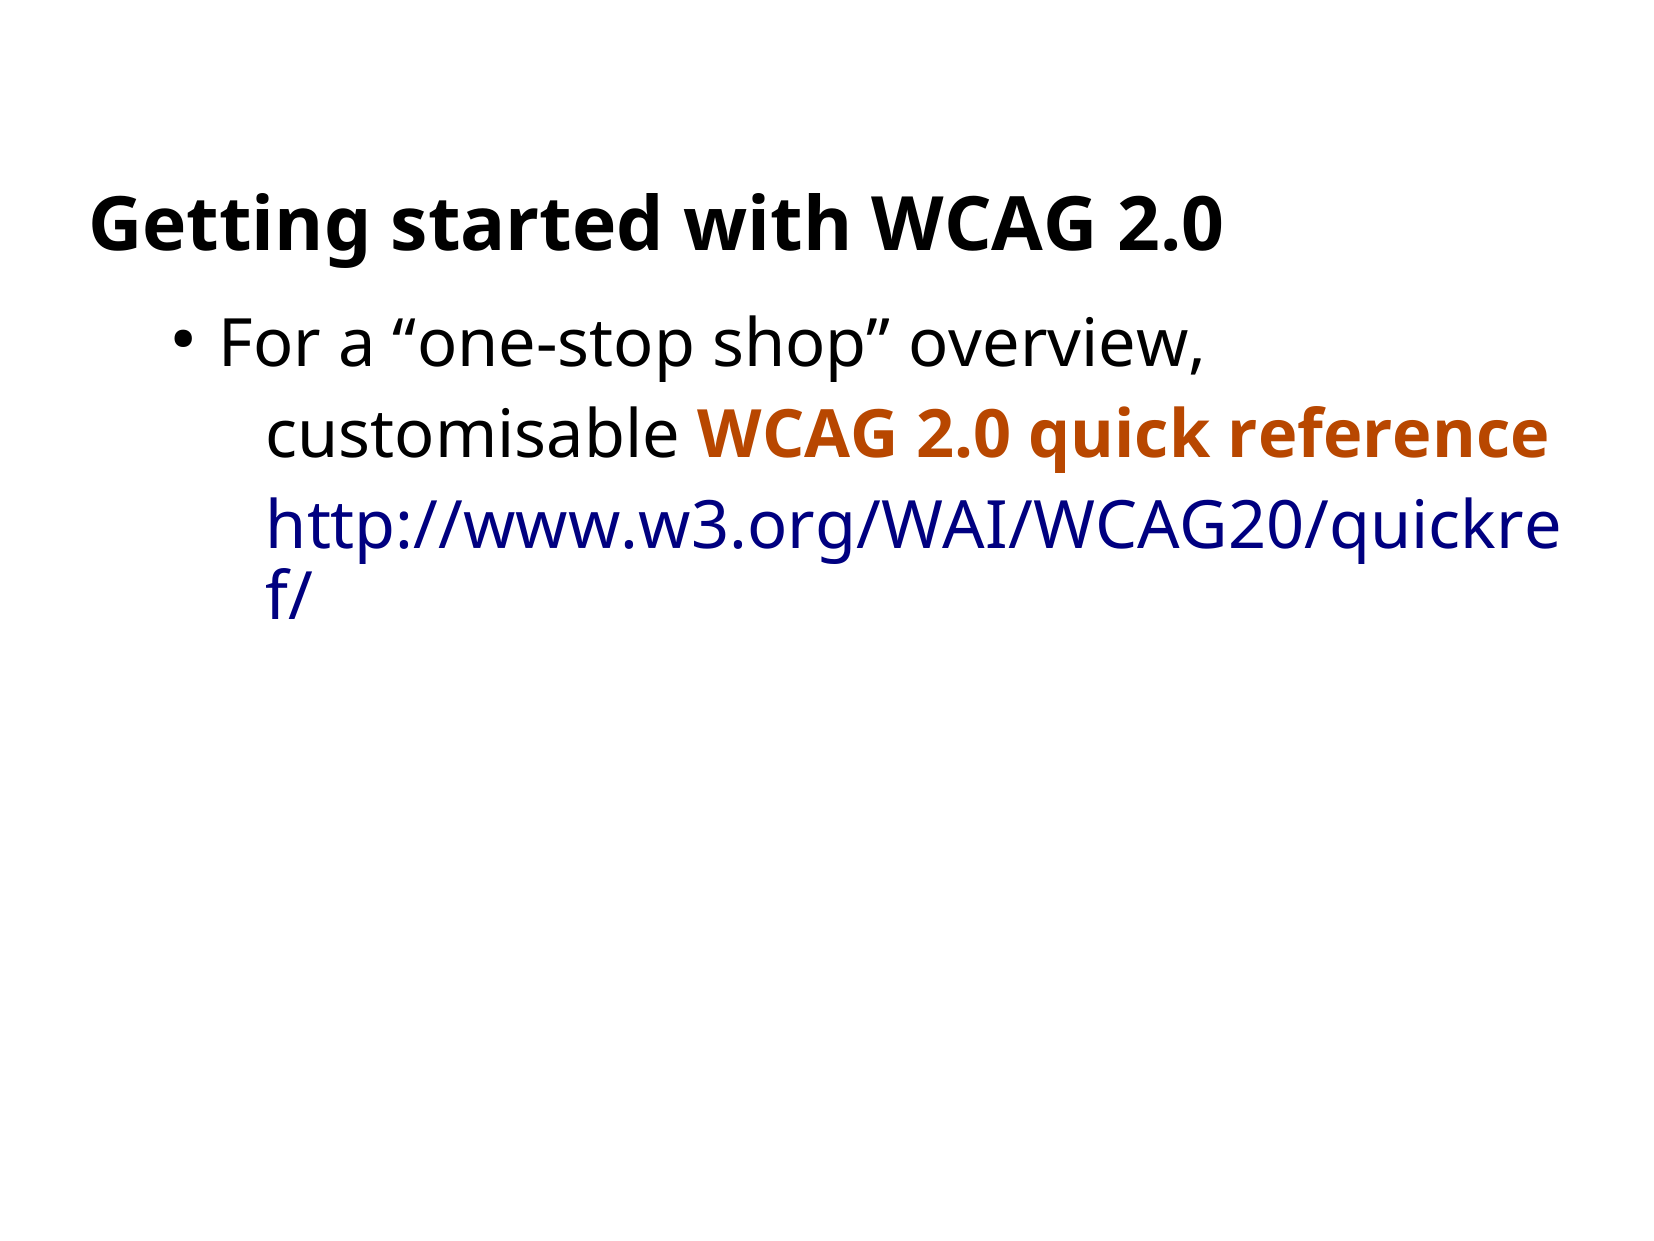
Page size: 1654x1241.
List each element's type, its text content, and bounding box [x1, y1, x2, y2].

list For a “one-stop shop” overview, customisable WCAG 2.0 quick reference http://www.w3.org/WAI/WCAG20/quickref/ [88, 295, 1565, 1137]
title Getting started with WCAG 2.0 [88, 176, 1565, 267]
